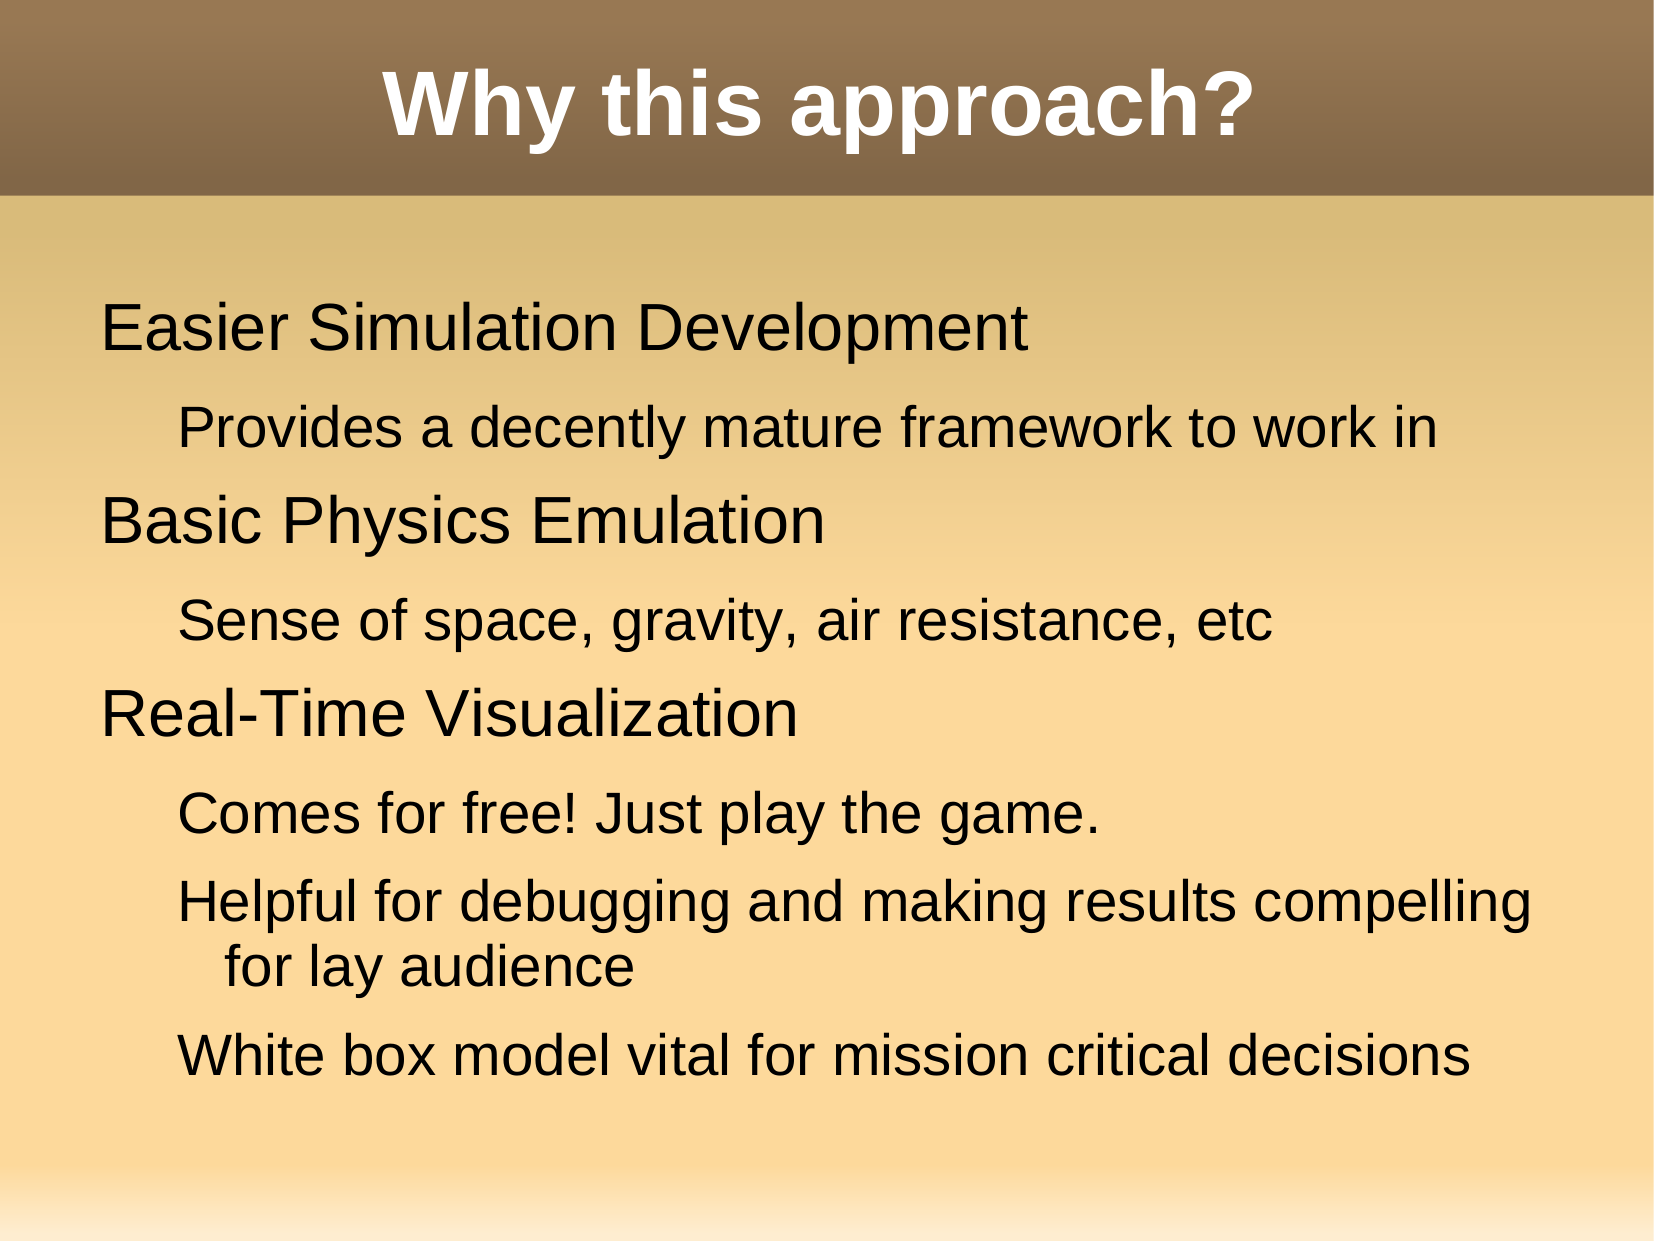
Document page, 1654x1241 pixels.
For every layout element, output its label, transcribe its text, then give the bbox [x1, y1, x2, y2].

list Easier Simulation Development Provides a decently mature framework to work in Basic Physics Emulation Sense of space, gravity, air resistance, etc Real-Time Visualization Comes for free! Just play the game. Helpful for debugging and making results compelling for lay audience White box model vital for mission critical decisions [82, 290, 1571, 1158]
title Why this approach? [76, 7, 1565, 200]
picture [0, 0, 1654, 1241]
